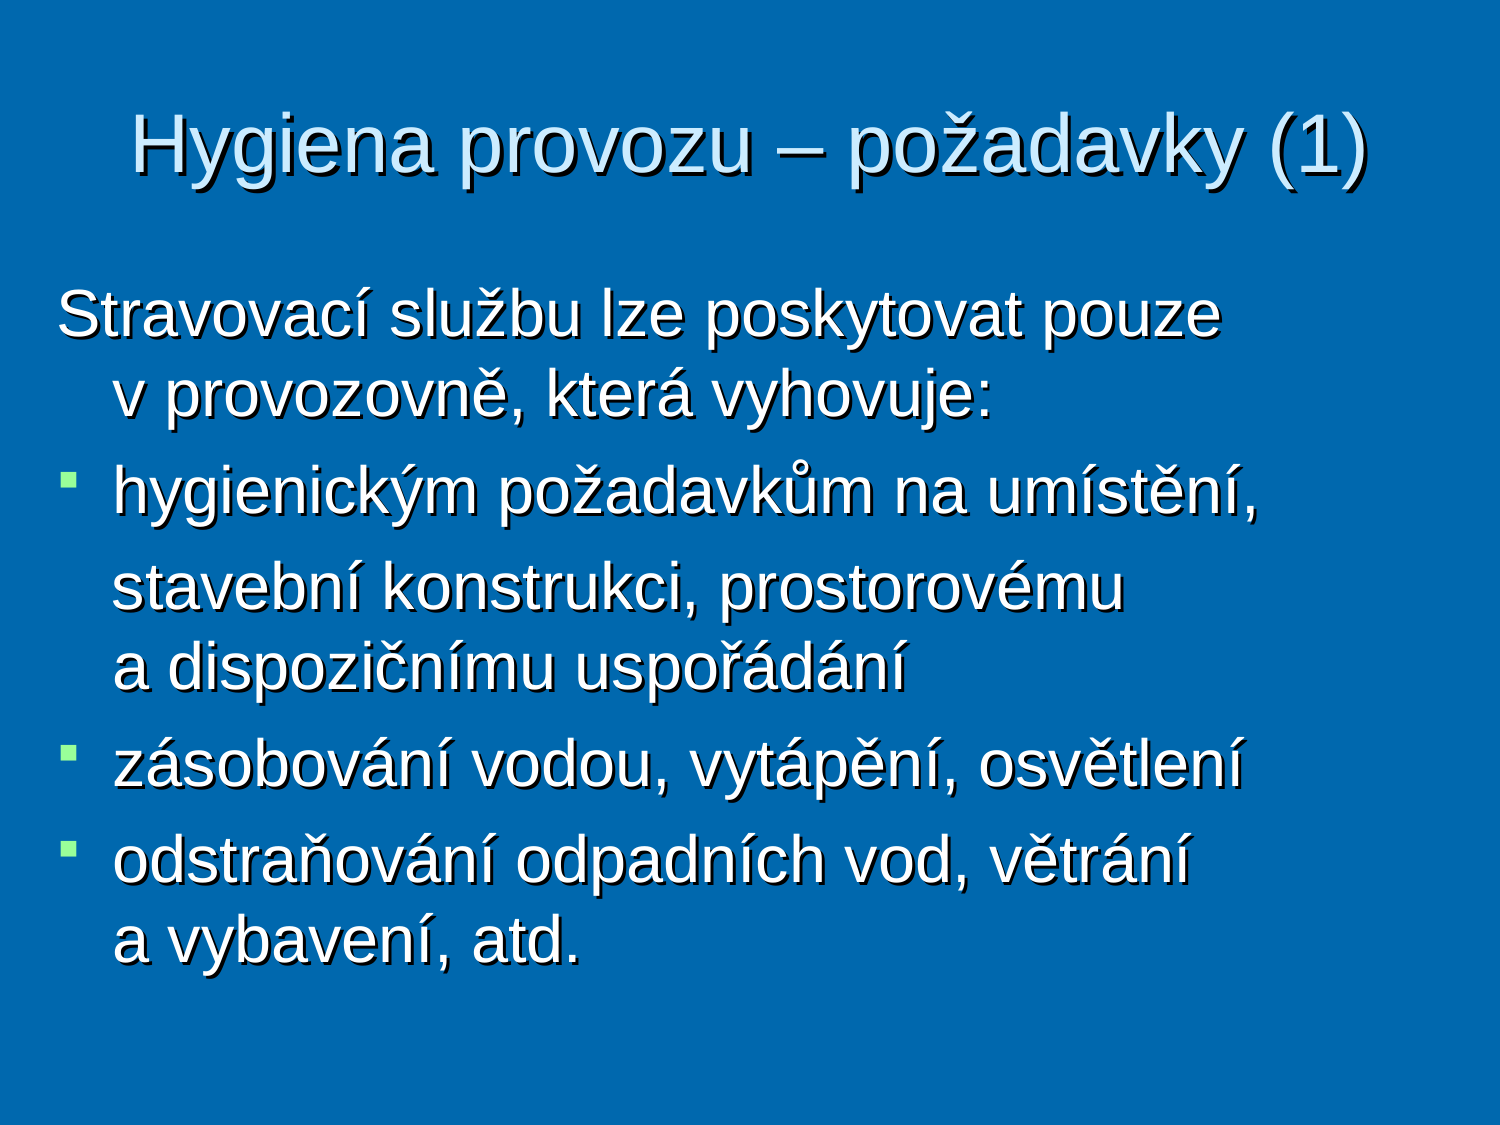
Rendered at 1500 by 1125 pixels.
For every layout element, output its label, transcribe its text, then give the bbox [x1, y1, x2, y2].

title Hygiena provozu – požadavky (1) [75, 45, 1426, 233]
list Stravovací službu lze poskytovat pouze v provozovně, která vyhovuje: hygienickým požadavkům na umístění, stavební konstrukci, prostorovému a dispozičnímu uspořádání zásobování vodou, vytápění, osvětlení odstraňování odpadních vod, větrání a vybavení, atd. [41, 262, 1459, 1081]
